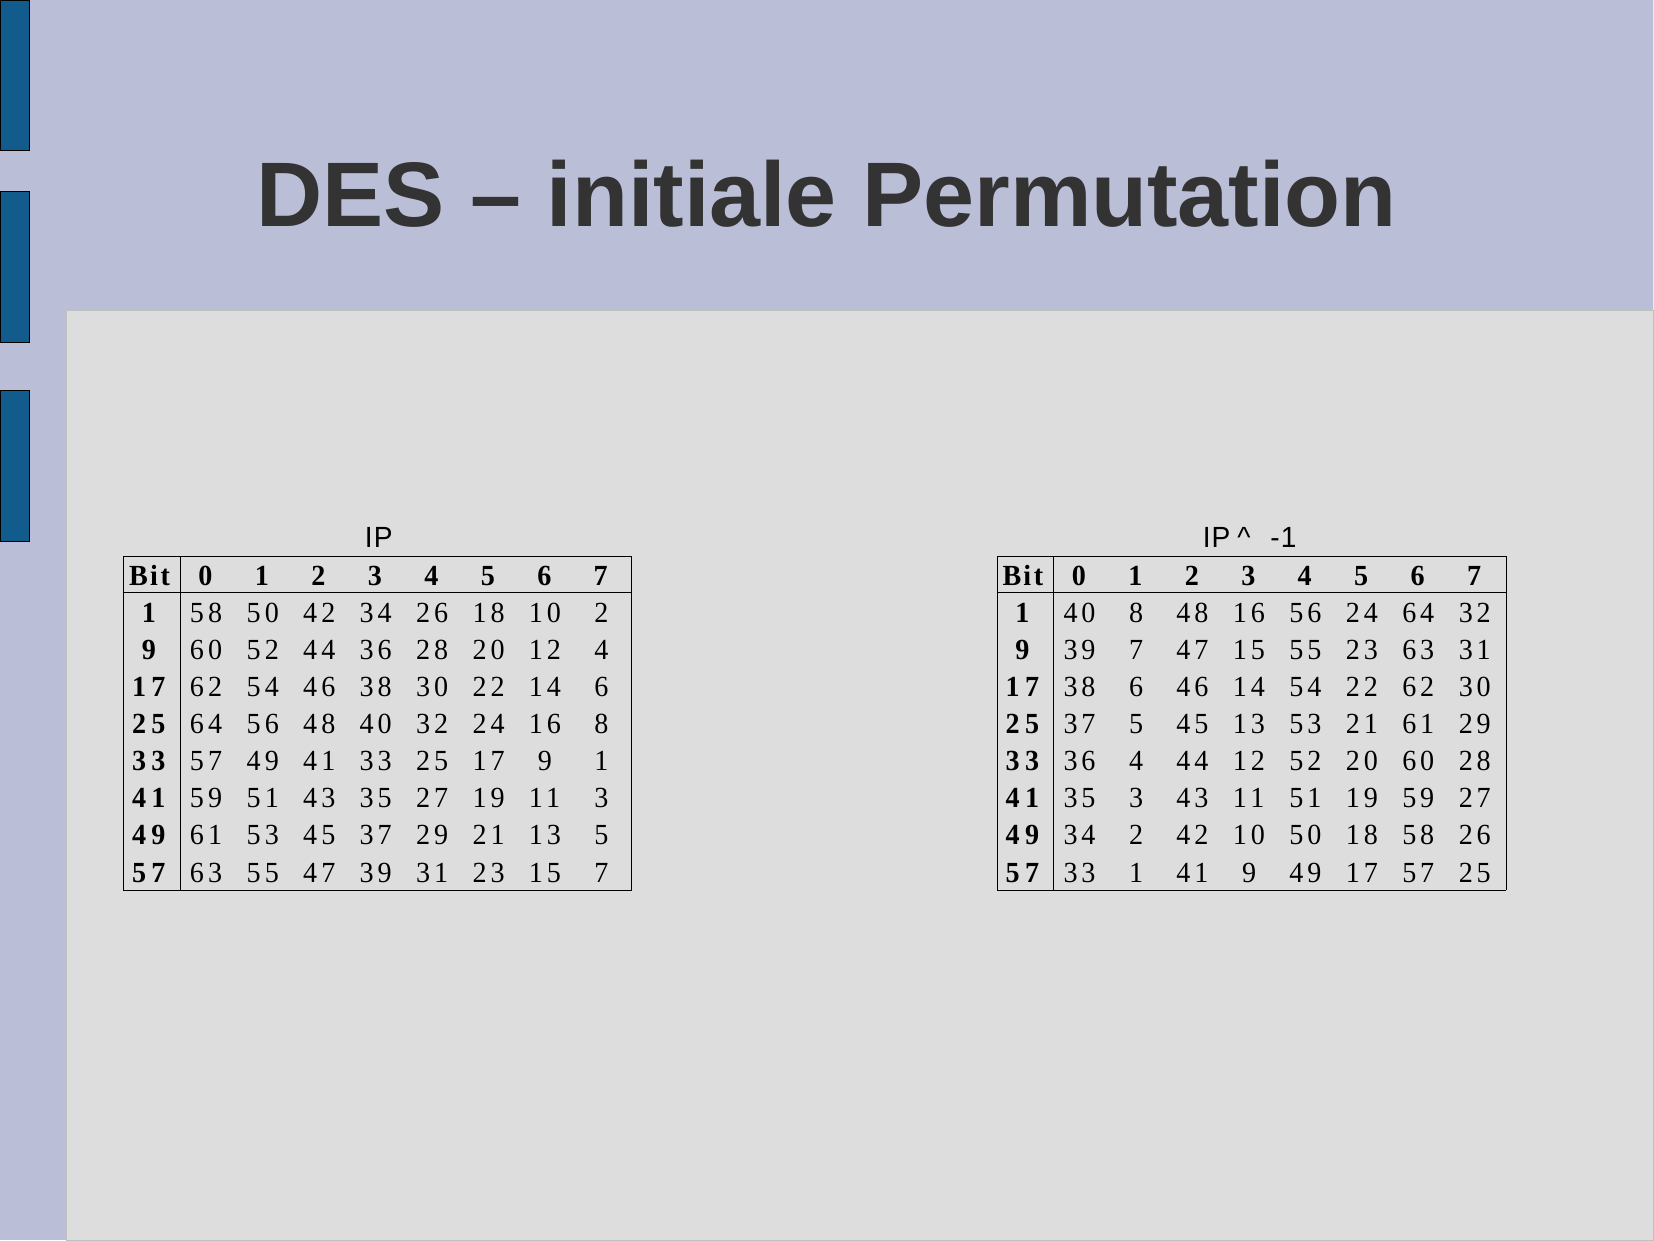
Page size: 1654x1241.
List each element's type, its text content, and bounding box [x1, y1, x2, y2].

title DES – initiale Permutation [121, 91, 1534, 299]
chart [121, 344, 1508, 1130]
